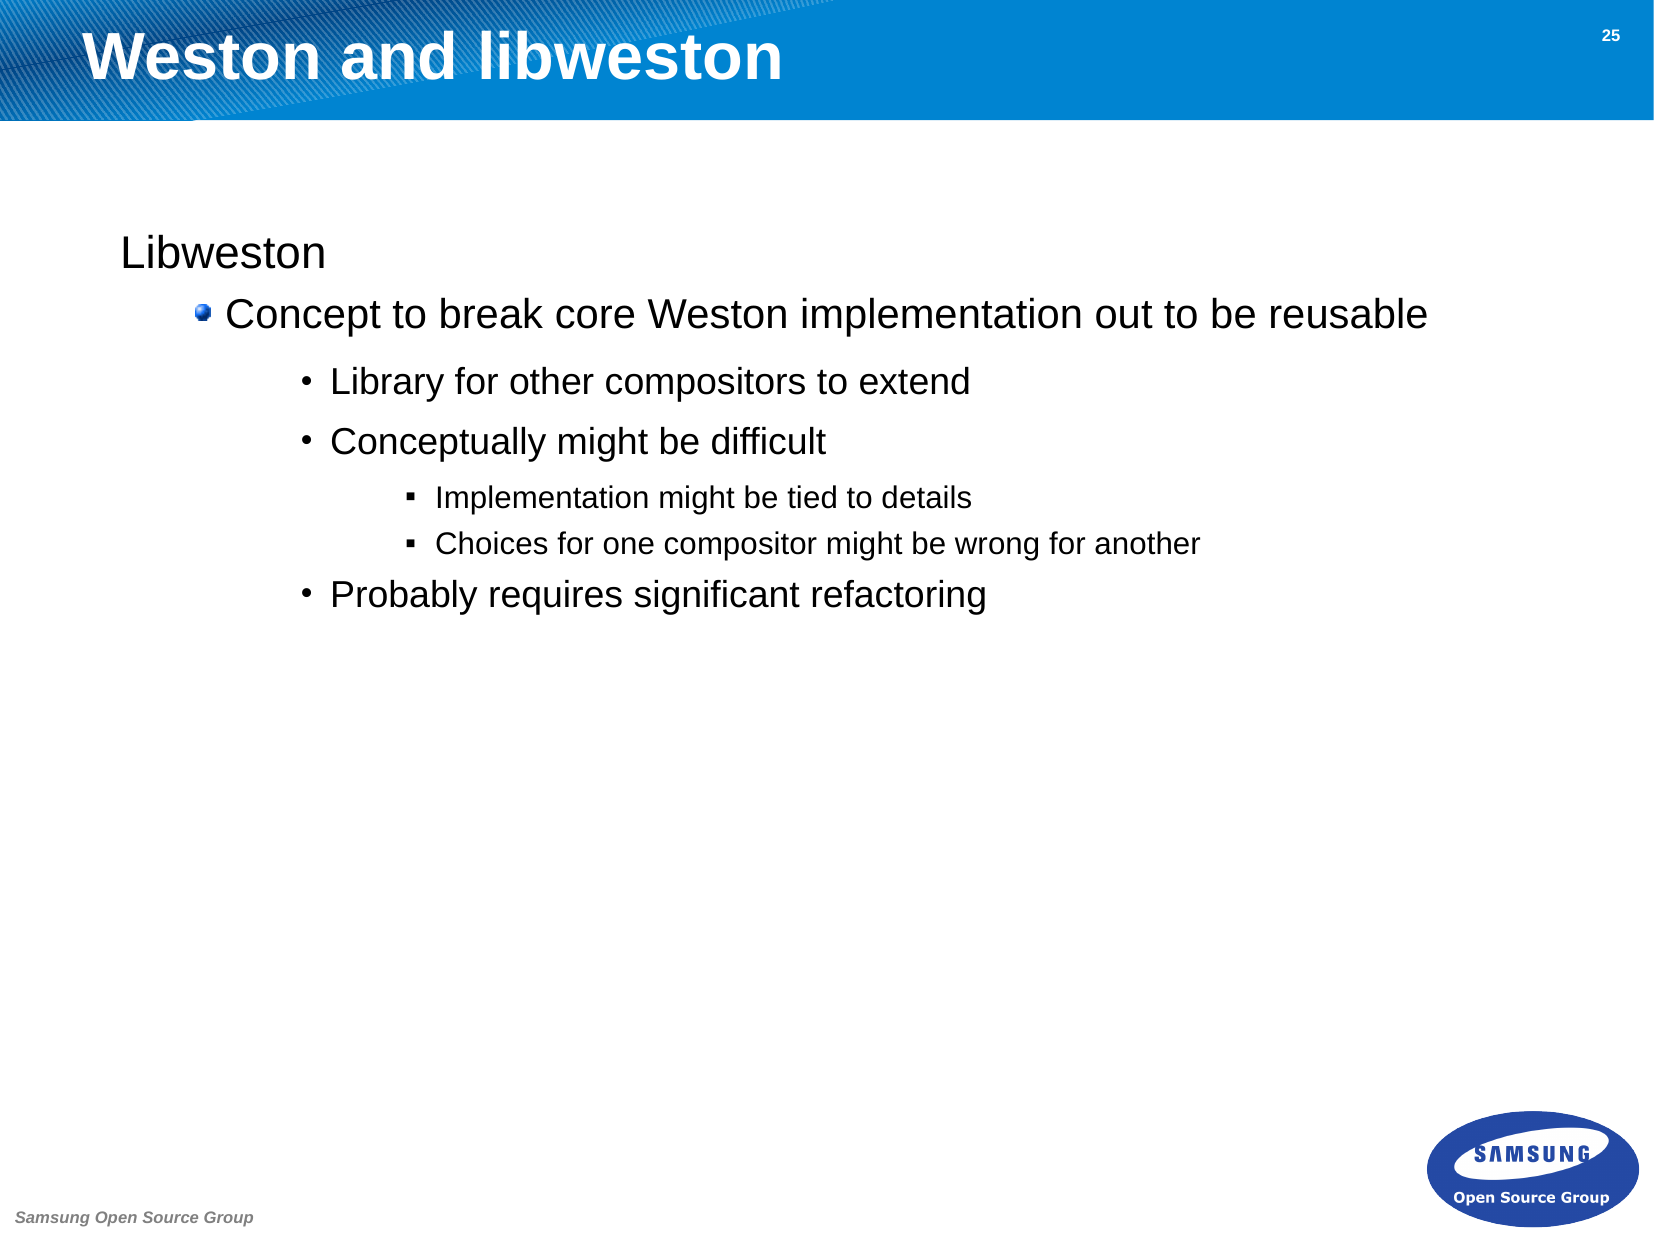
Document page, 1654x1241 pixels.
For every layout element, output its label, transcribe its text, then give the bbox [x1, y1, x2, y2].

list Libweston Concept to break core Weston implementation out to be reusable Library for other compositors to extend Conceptually might be difficult Implementation might be tied to details Choices for one compositor might be wrong for another Probably requires significant refactoring [90, 225, 1545, 945]
picture [1425, 1109, 1641, 1230]
title Weston and libweston [82, 15, 1570, 100]
